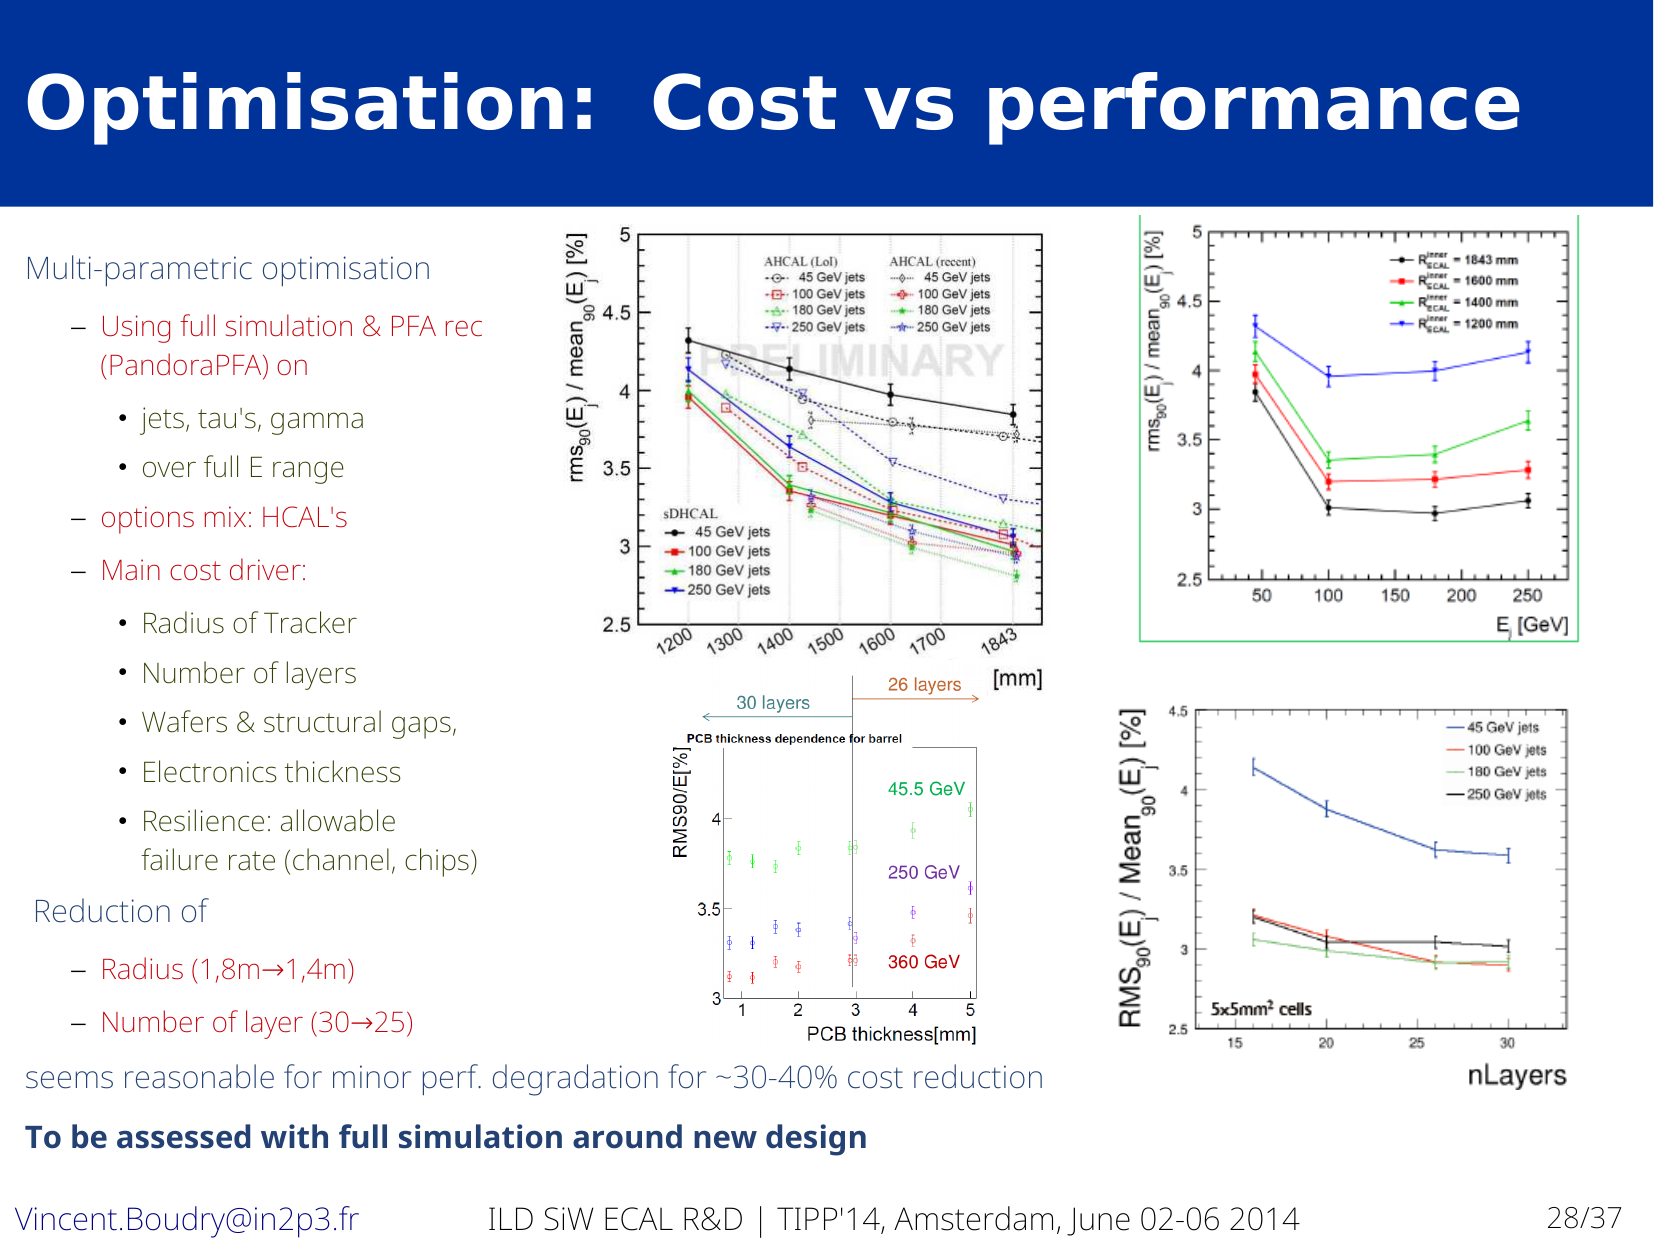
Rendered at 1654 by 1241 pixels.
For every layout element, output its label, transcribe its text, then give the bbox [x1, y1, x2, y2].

list Multi-parametric optimisation Using full simulation & PFA rec (PandoraPFA) on jets, tau's, gamma over full E range options mix: HCAL's Main cost driver: Radius of Tracker Number of layers Wafers & structural gaps, Electronics thickness Resilience: allowable failure rate (channel, chips) Reduction of Radius (1,8m→1,4m) Number of layer (30→25) seems reasonable for minor perf. degradation for ~30-40% cost reduction To be assessed with full simulation around new design [24, 246, 1114, 1171]
picture [563, 224, 1051, 1047]
title Optimisation: Cost vs performance [24, 17, 1635, 191]
picture [1117, 703, 1574, 1090]
picture [1133, 215, 1583, 651]
